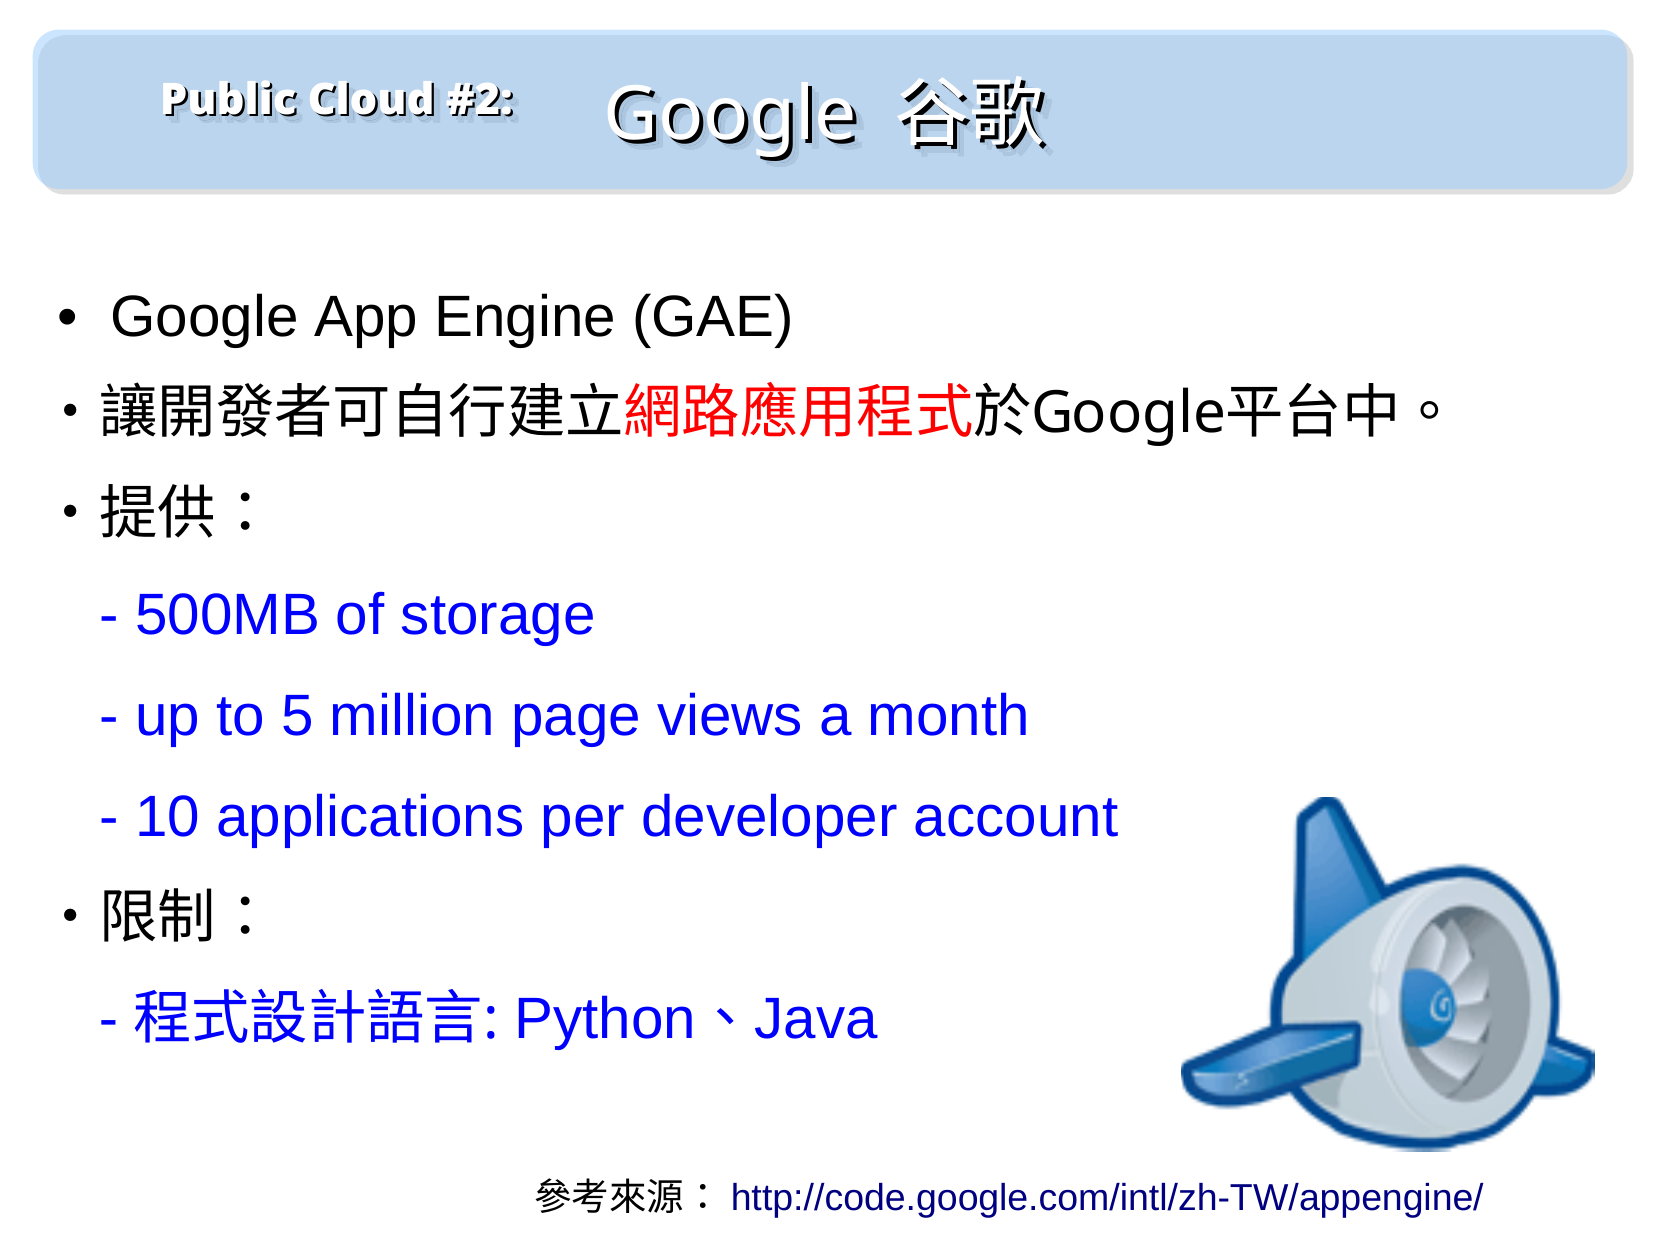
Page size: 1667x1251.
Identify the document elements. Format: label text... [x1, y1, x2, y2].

list • Google App Engine (GAE) •讓開發者可自行建立網路應用程式於Google平台中。 •提供： - 500MB of storage - up to 5 million page views a month - 10 applications per developer account •限制： - 程式設計語言: Python、Java [41, 283, 1607, 1105]
text_box Public Cloud #2: Google 谷歌 [32, 29, 1628, 190]
picture [1181, 797, 1595, 1152]
text_box 參考來源：http://code.google.com/intl/zh-TW/appengine/ [519, 1165, 1654, 1241]
